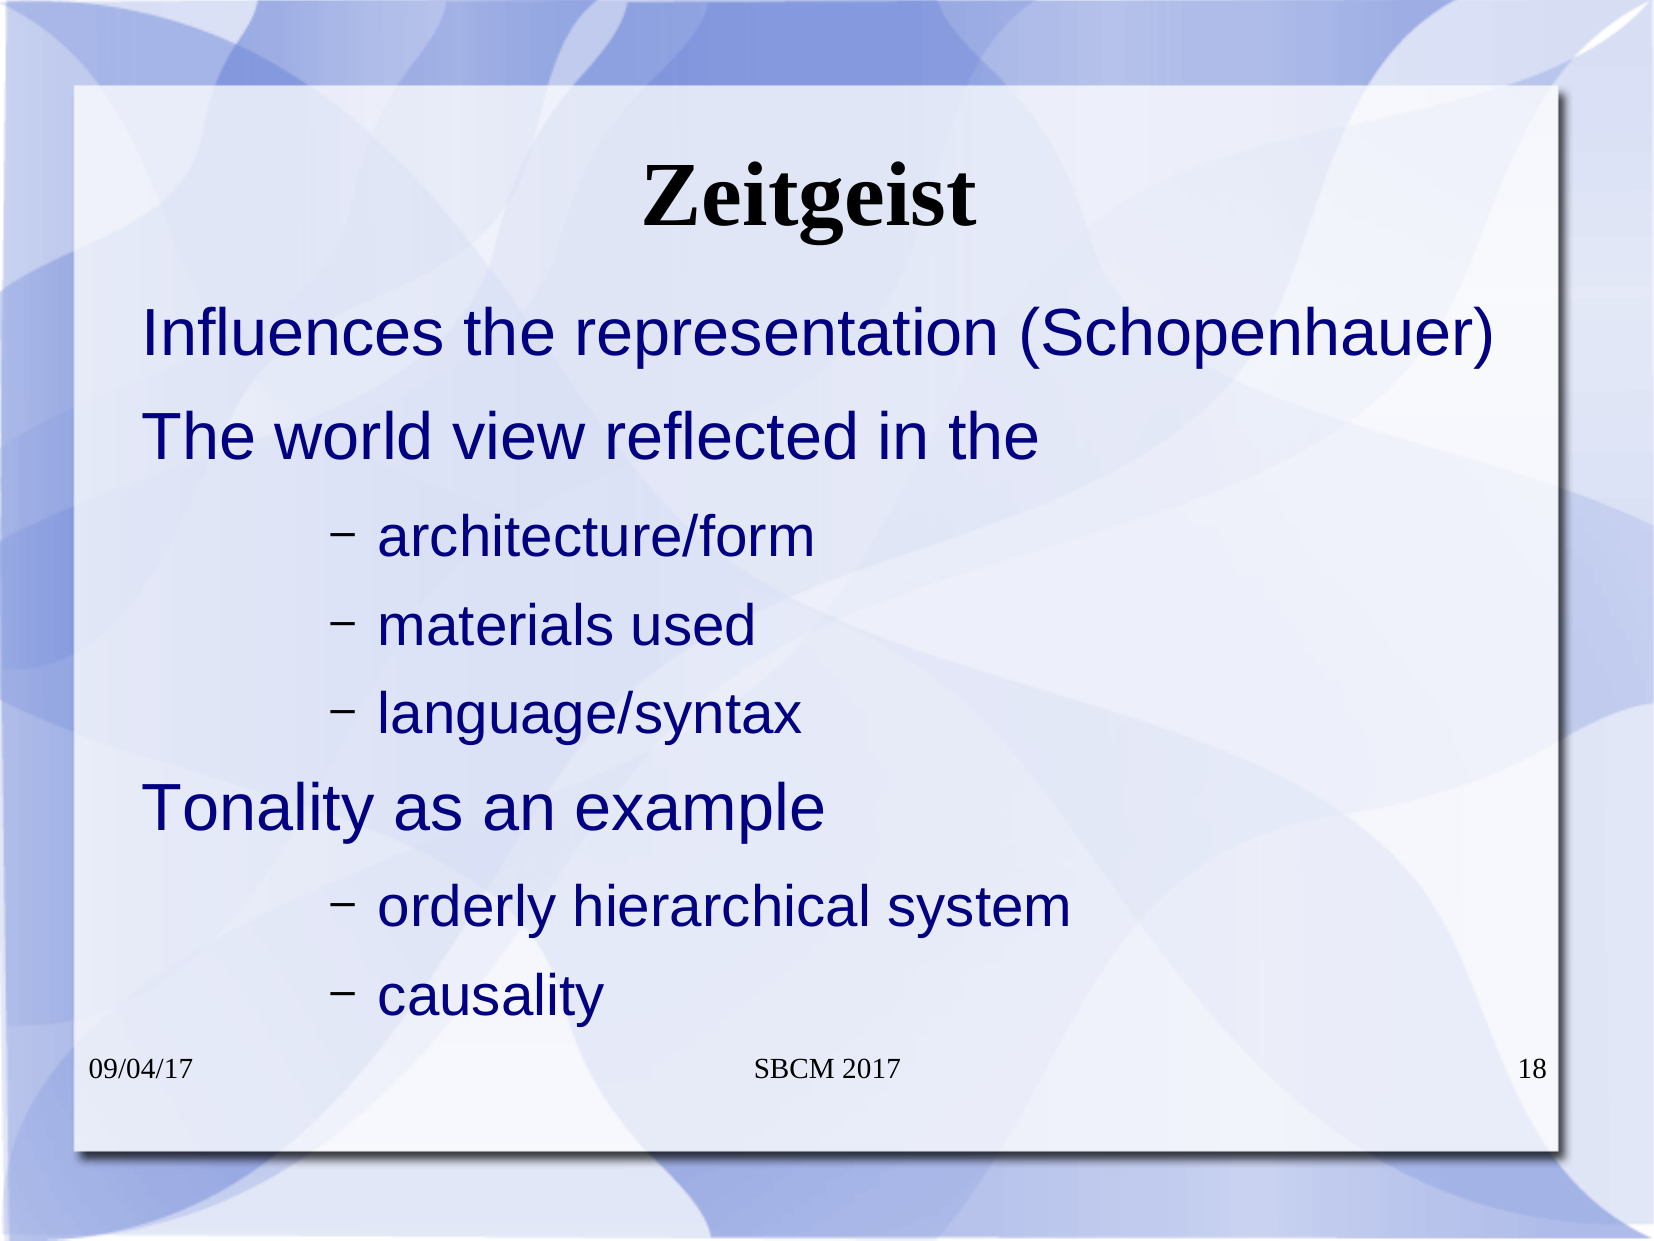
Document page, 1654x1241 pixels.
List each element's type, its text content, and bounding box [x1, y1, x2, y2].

title Zeitgeist [82, 90, 1536, 298]
picture [0, 0, 1654, 1241]
list Influences the representation (Schopenhauer) The world view reflected in the architecture/form materials used language/syntax Tonality as an example orderly hierarchical system causality [141, 295, 1501, 1126]
